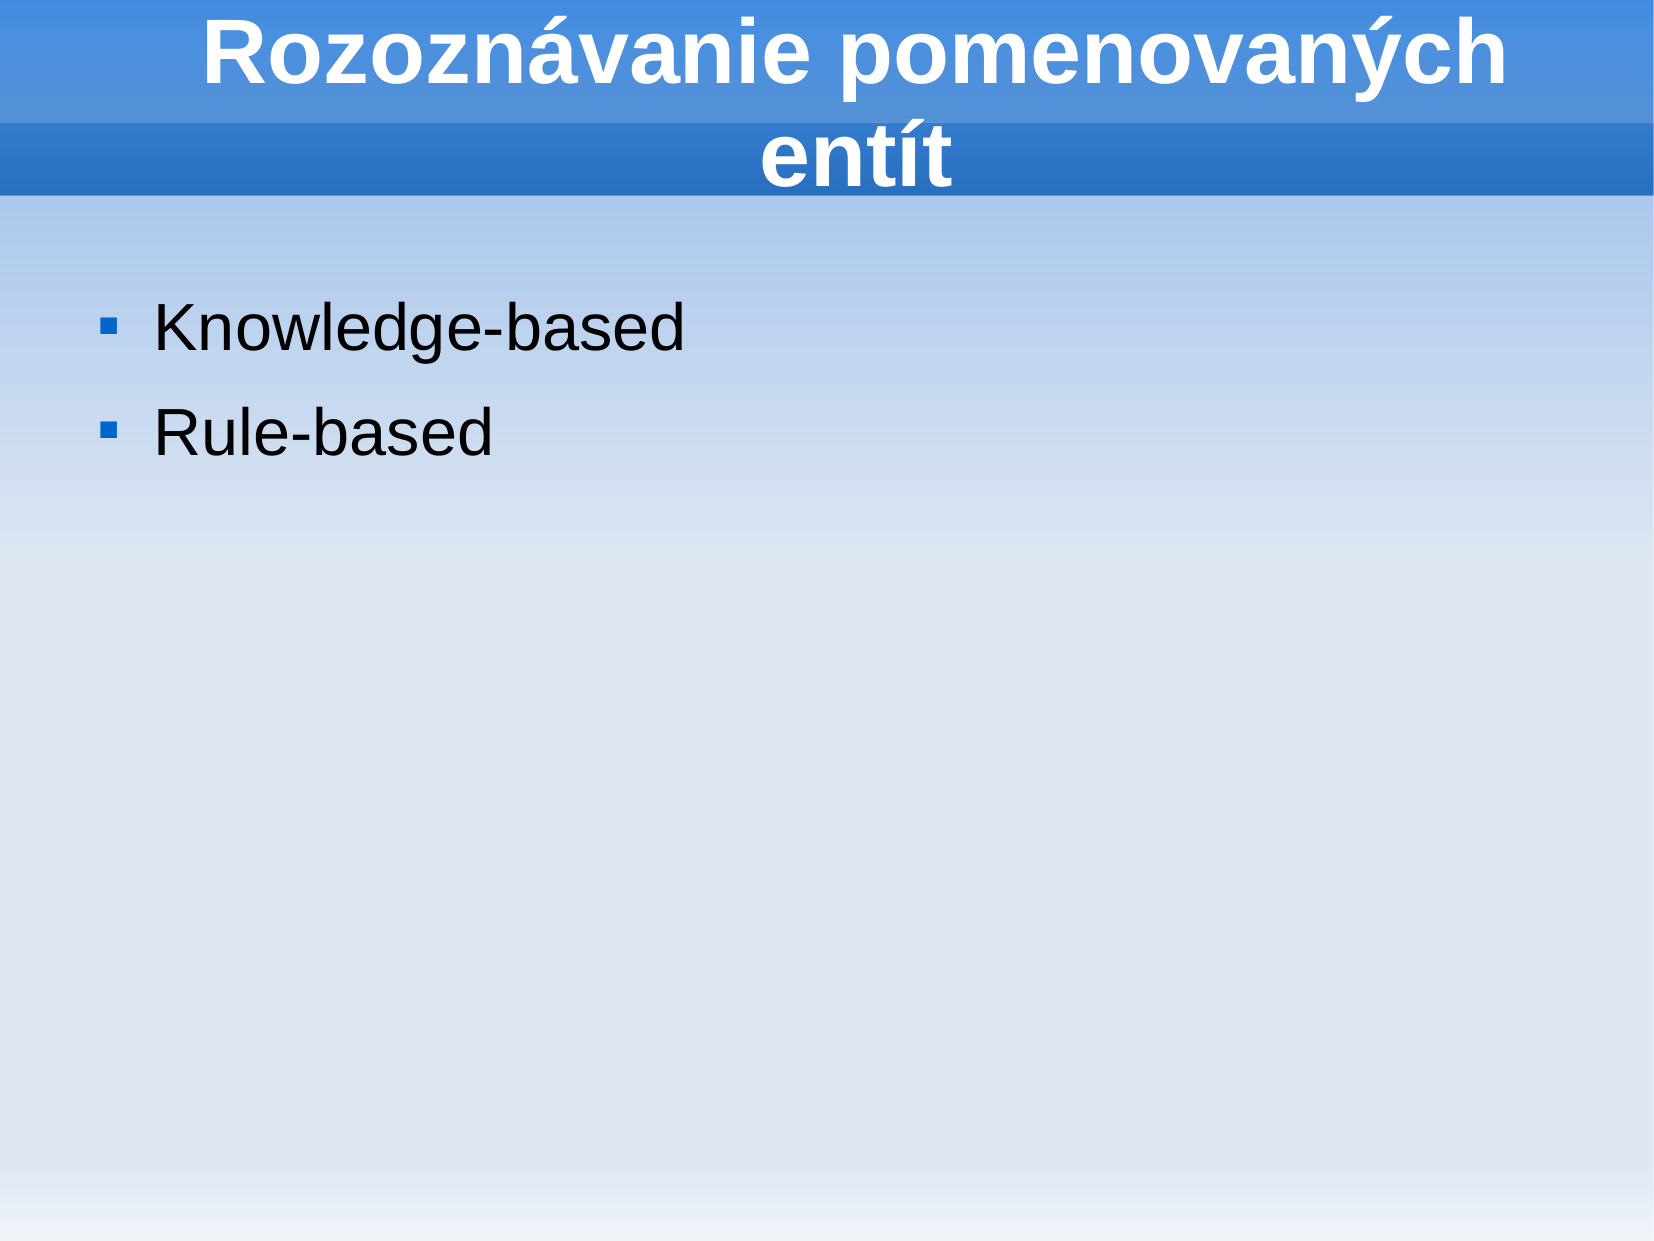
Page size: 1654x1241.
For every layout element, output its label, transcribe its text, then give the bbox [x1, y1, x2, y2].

title Rozoznávanie pomenovaných entít [76, 0, 1565, 208]
list Knowledge-based Rule-based [82, 290, 1571, 1109]
picture [0, 0, 1654, 1241]
